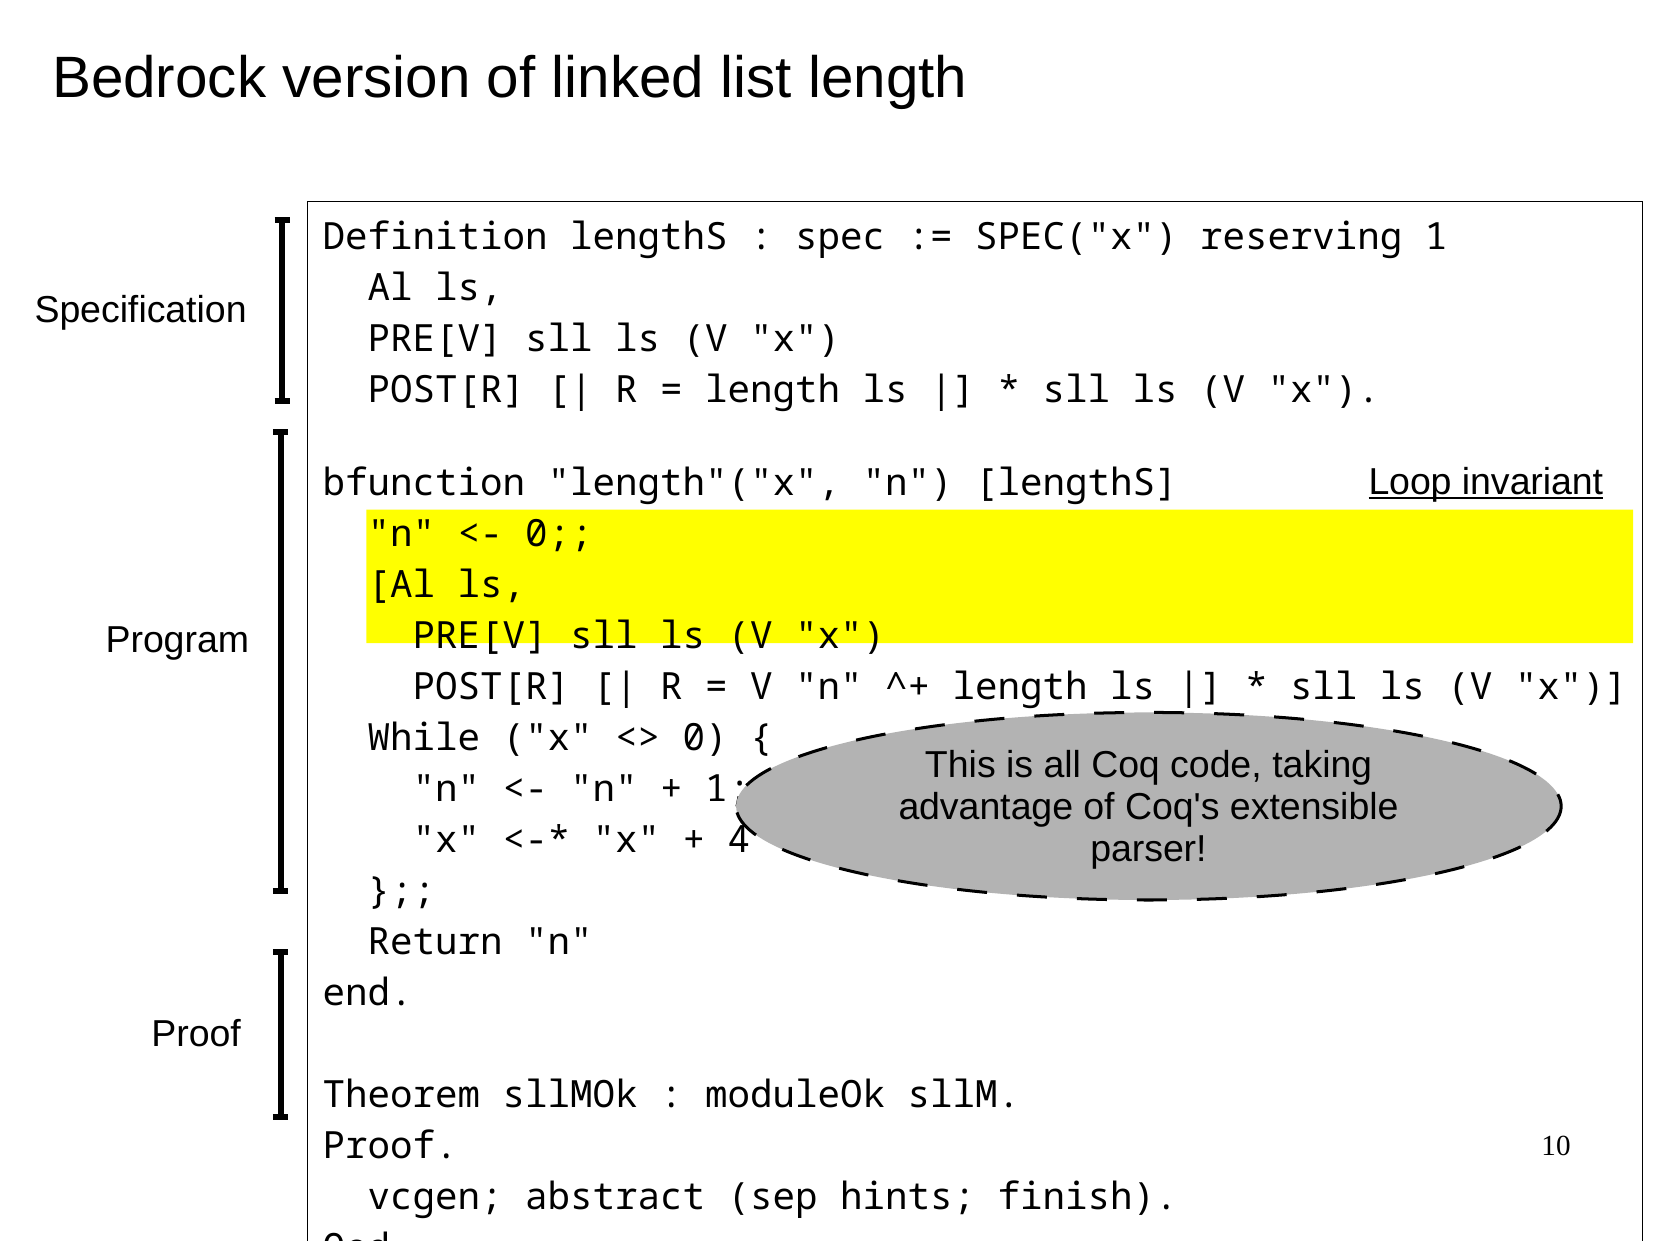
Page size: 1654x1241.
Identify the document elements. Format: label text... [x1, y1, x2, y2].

text_box Loop invariant [1353, 453, 1621, 511]
text_box Bedrock version of linked list length [37, 37, 1613, 118]
text_box Specification [19, 280, 263, 338]
text_box Proof [136, 1005, 263, 1062]
text_box This is all Coq code, taking advantage of Coq's extensible parser! [736, 712, 1562, 901]
text_box Program [90, 611, 265, 669]
text_box Definition lengthS : spec := SPEC("x") reserving 1 Al ls, PRE[V] sll ls (V "x") POST[R] [| R = length ls |] * sll ls (V "x"). bfunction "length"("x", "n") [lengthS] "n" <- 0;; [Al ls, PRE[V] sll ls (V "x") POST[R] [| R = V "n" ^+ length ls |] * sll ls (V "x")] While ("x" <> 0) { "n" <- "n" + 1;; "x" <-* "x" + 4 };; Return "n" end. Theorem sllMOk : moduleOk sllM. Proof. vcgen; abstract (sep hints; finish). Qed. [307, 201, 1643, 1130]
